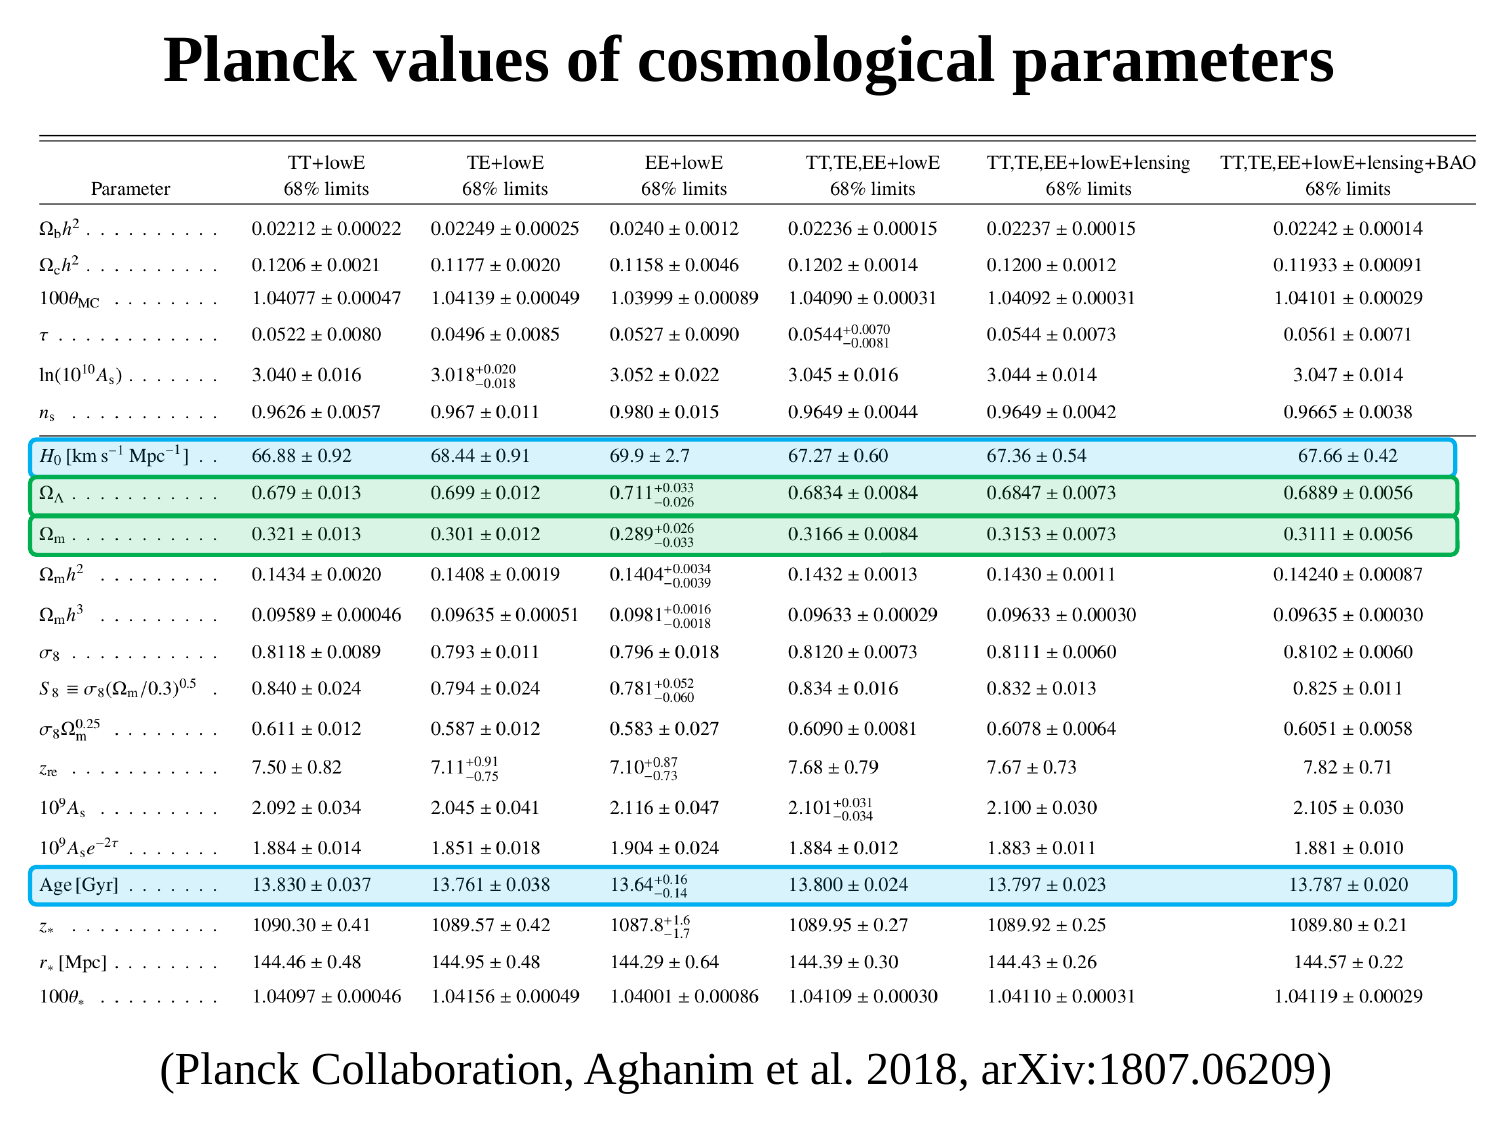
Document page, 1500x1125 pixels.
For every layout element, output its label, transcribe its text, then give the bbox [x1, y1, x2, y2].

text_box [29, 439, 1458, 555]
title Planck values of cosmological parameters [15, 7, 1486, 103]
picture [38, 134, 1476, 1006]
text_box (Planck Collaboration, Aghanim et al. 2018, arXiv:1807.06209) [144, 1030, 1349, 1101]
text_box [29, 866, 1456, 905]
